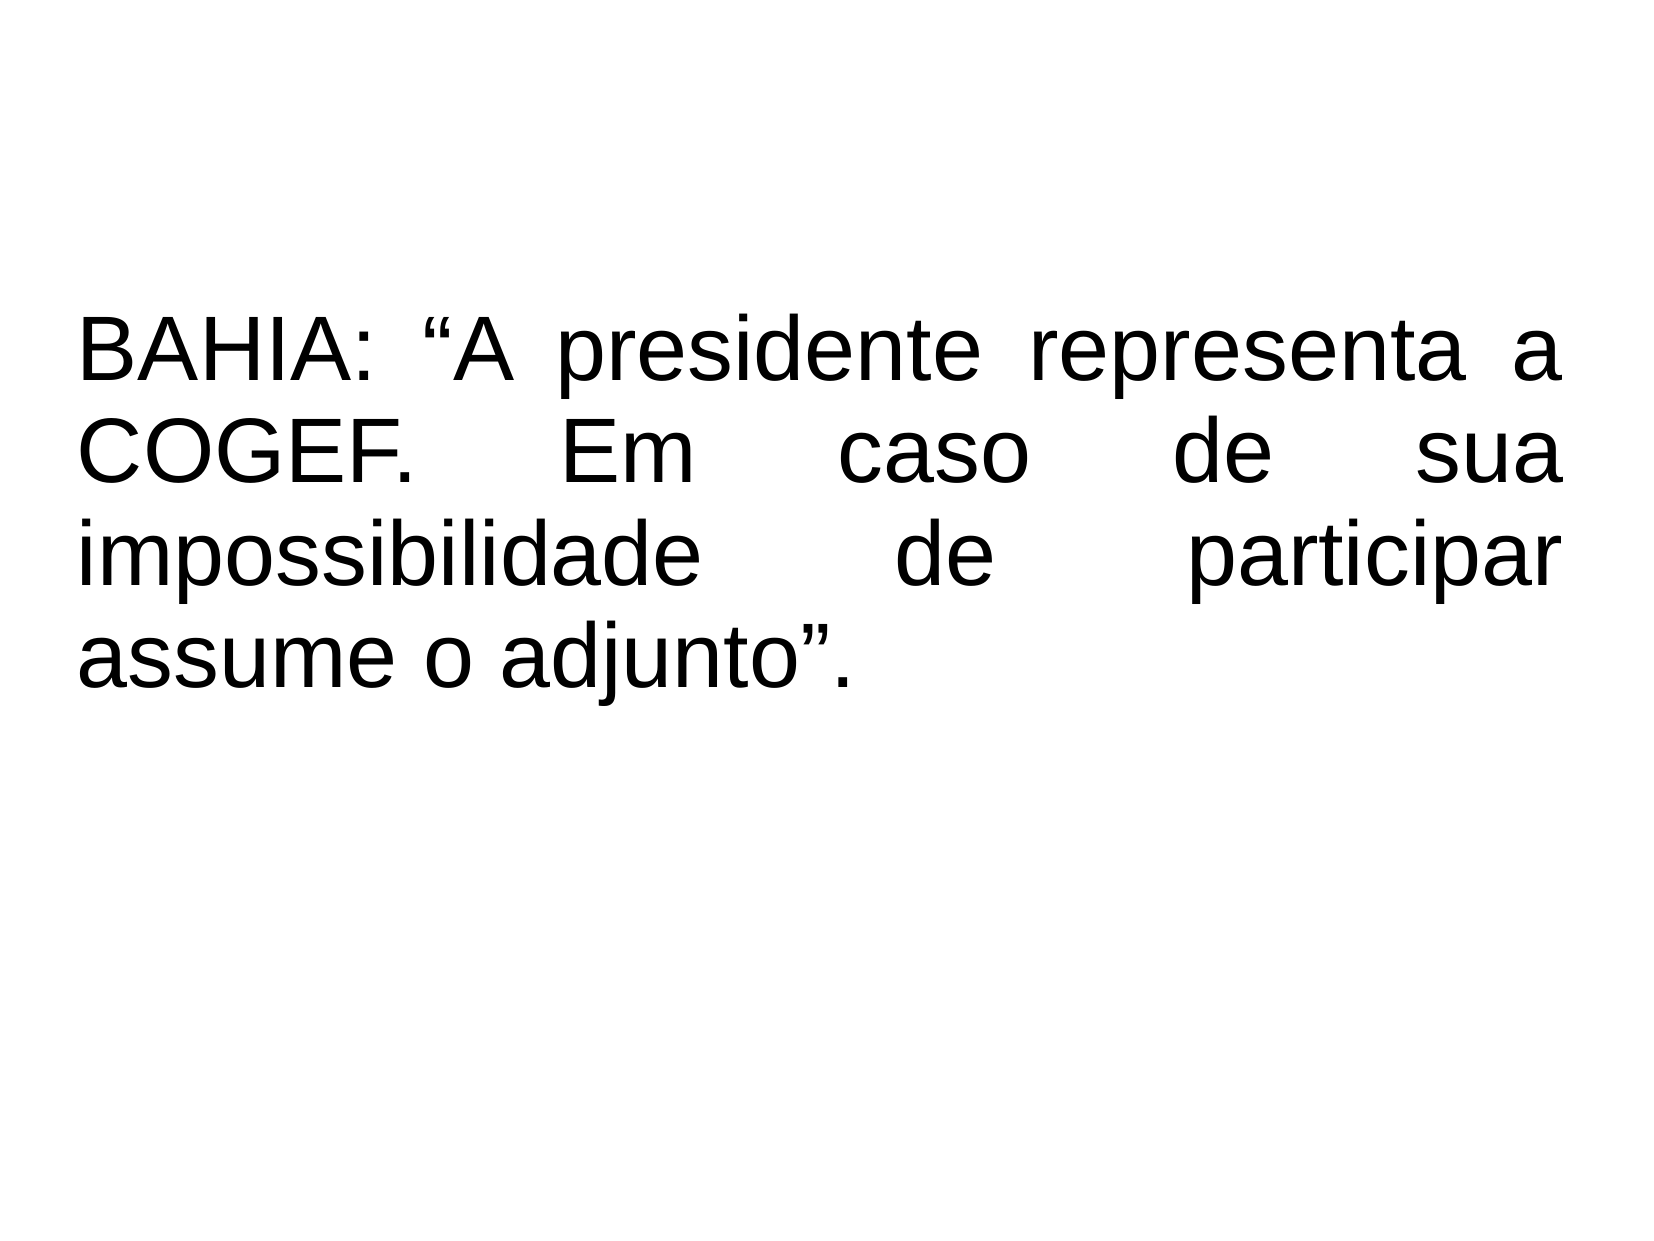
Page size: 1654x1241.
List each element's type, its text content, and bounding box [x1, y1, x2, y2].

title BAHIA: “A presidente representa a COGEF. Em caso de sua impossibilidade de participar assume o adjunto”. [76, 236, 1565, 768]
